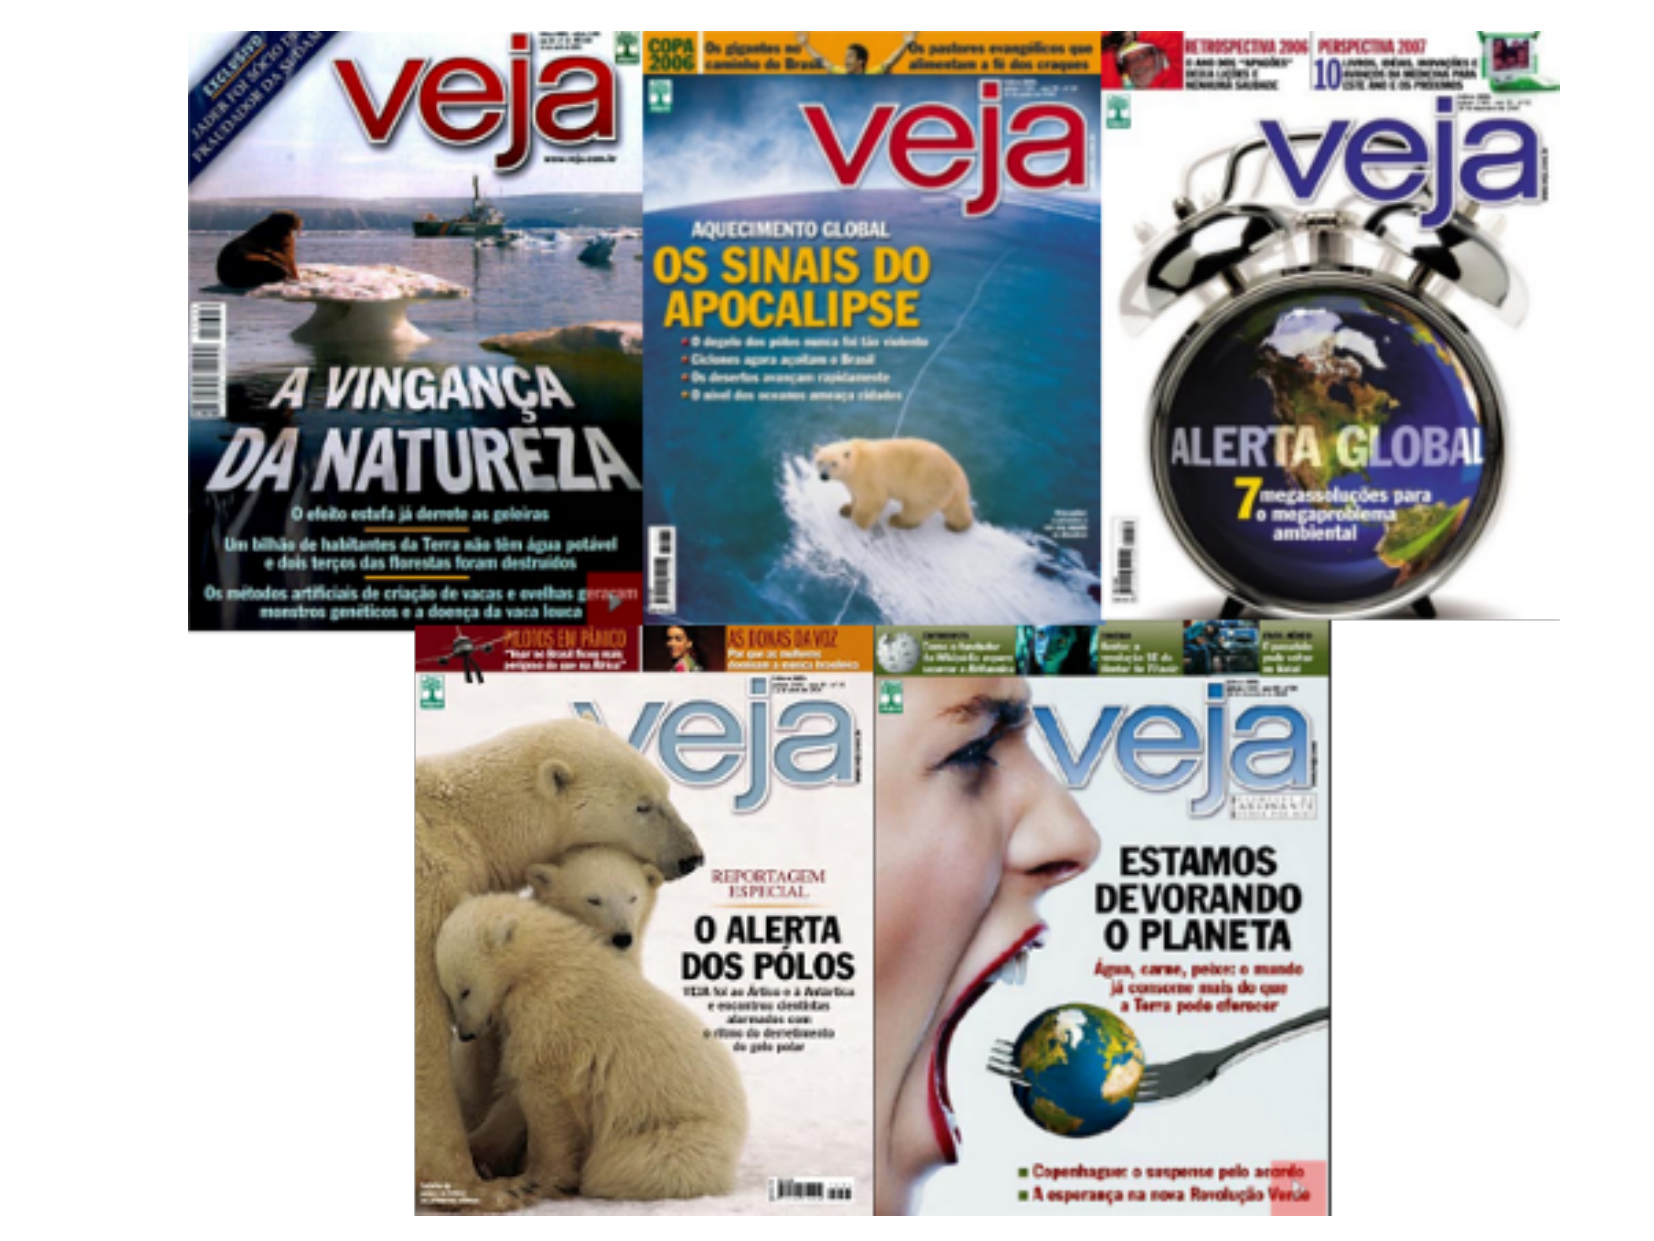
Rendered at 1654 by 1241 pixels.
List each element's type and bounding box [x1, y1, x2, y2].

picture [188, 31, 1560, 1216]
